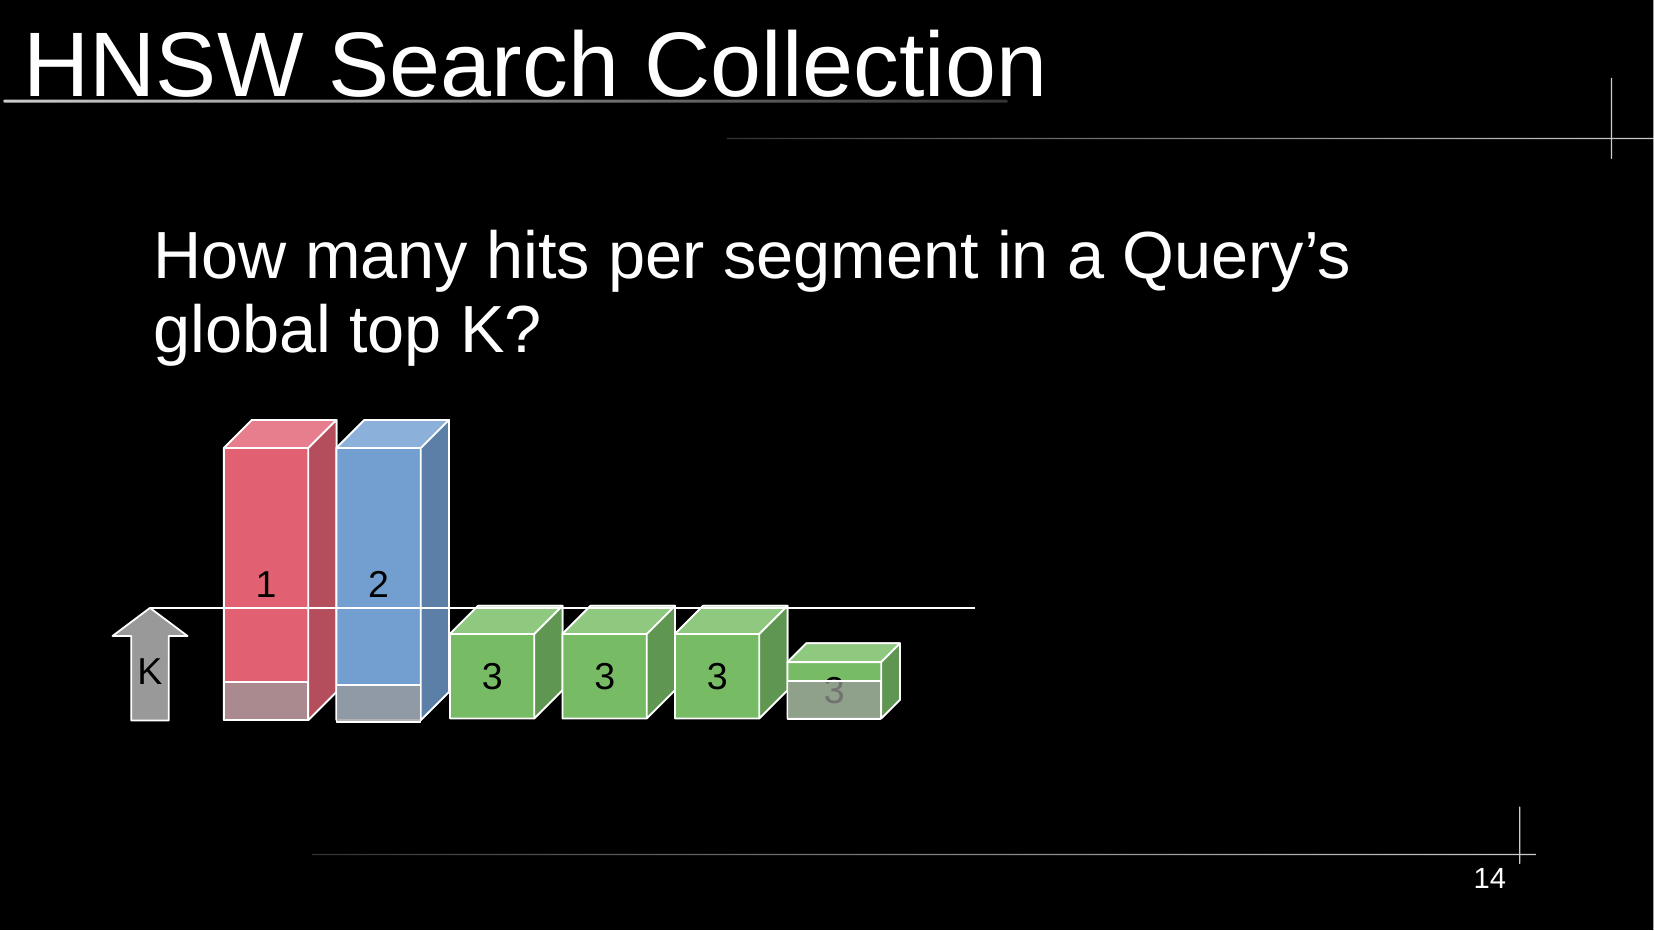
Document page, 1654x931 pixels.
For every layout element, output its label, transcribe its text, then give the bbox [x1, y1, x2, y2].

text_box 3 [562, 634, 646, 719]
text_box 2 [336, 449, 420, 607]
list How many hits per segment in a Query’s global top K? [82, 217, 1538, 376]
text_box [223, 682, 308, 720]
text_box 1 [223, 449, 308, 607]
text_box 2 [336, 609, 420, 684]
text_box 1 [223, 609, 308, 682]
text_box K [112, 607, 188, 721]
text_box 3 [787, 663, 881, 681]
text_box [787, 681, 881, 719]
text_box 3 [674, 634, 759, 719]
title HNSW Search Collection [23, 11, 1589, 119]
text_box [336, 684, 421, 723]
text_box 3 [449, 634, 534, 719]
